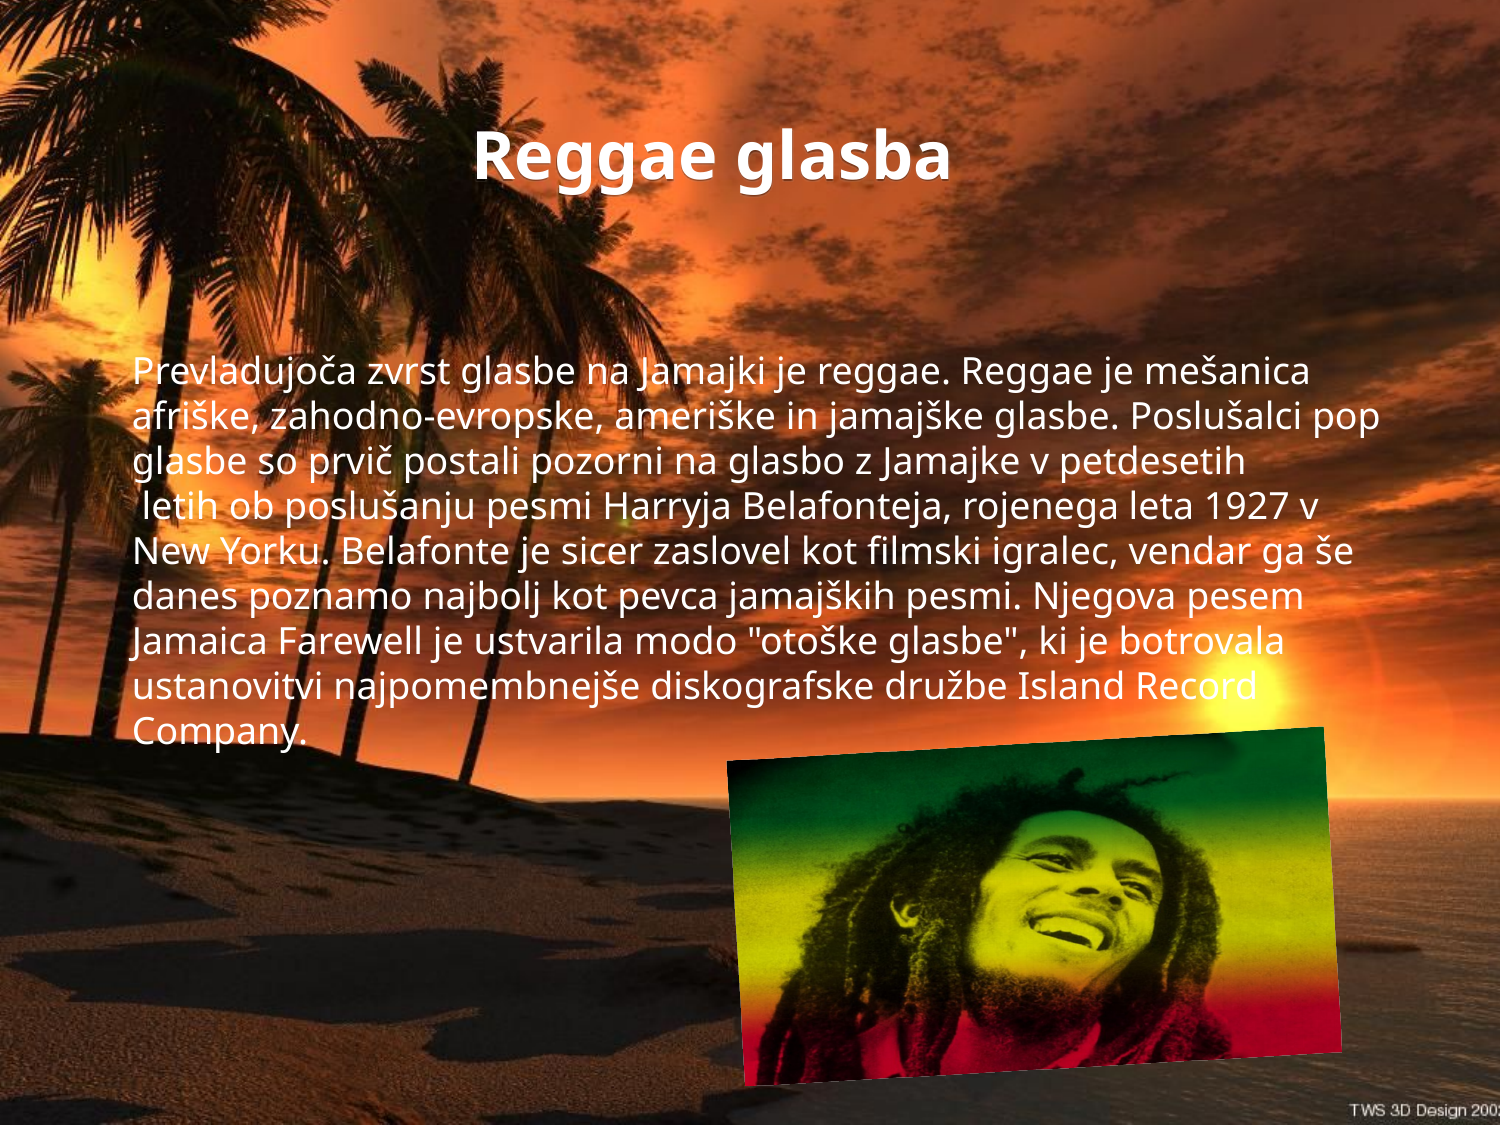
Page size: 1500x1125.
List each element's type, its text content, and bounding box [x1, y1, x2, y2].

text_box Prevladujoča zvrst glasbe na Jamajki je reggae. Reggae je mešanica afriške, zahodno-evropske, ameriške in jamajške glasbe. Poslušalci pop glasbe so prvič postali pozorni na glasbo z Jamajke v petdesetih letih ob poslušanju pesmi Harryja Belafonteja, rojenega leta 1927 v New Yorku. Belafonte je sicer zaslovel kot filmski igralec, vendar ga še danes poznamo najbolj kot pevca jamajških pesmi. Njegova pesem Jamaica Farewell je ustvarila modo "otoške glasbe", ki je botrovala ustanovitvi najpomembnejše diskografske družbe Island Record Company. [117, 339, 1407, 760]
text_box Reggae glasba [456, 105, 970, 201]
picture [0, 0, 1500, 1125]
